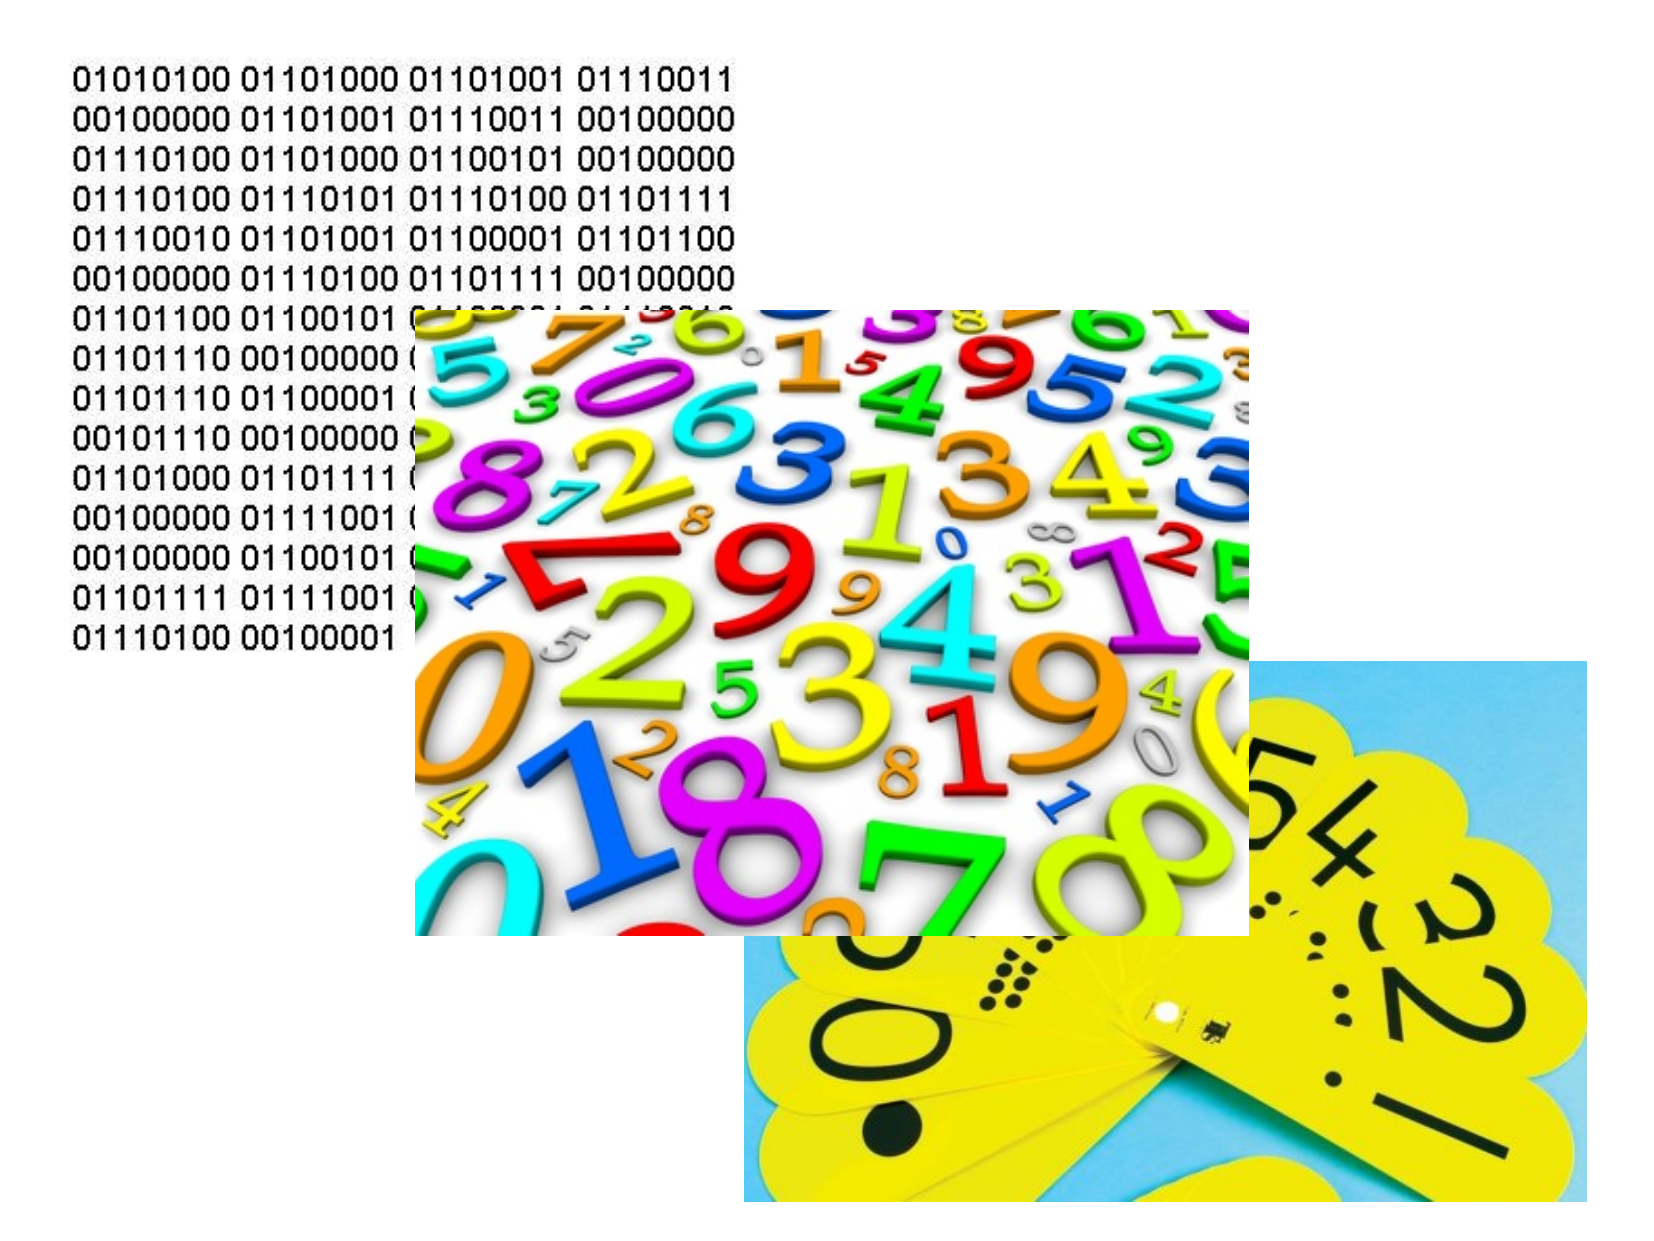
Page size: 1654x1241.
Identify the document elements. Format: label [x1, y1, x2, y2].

picture [56, 43, 1587, 1203]
